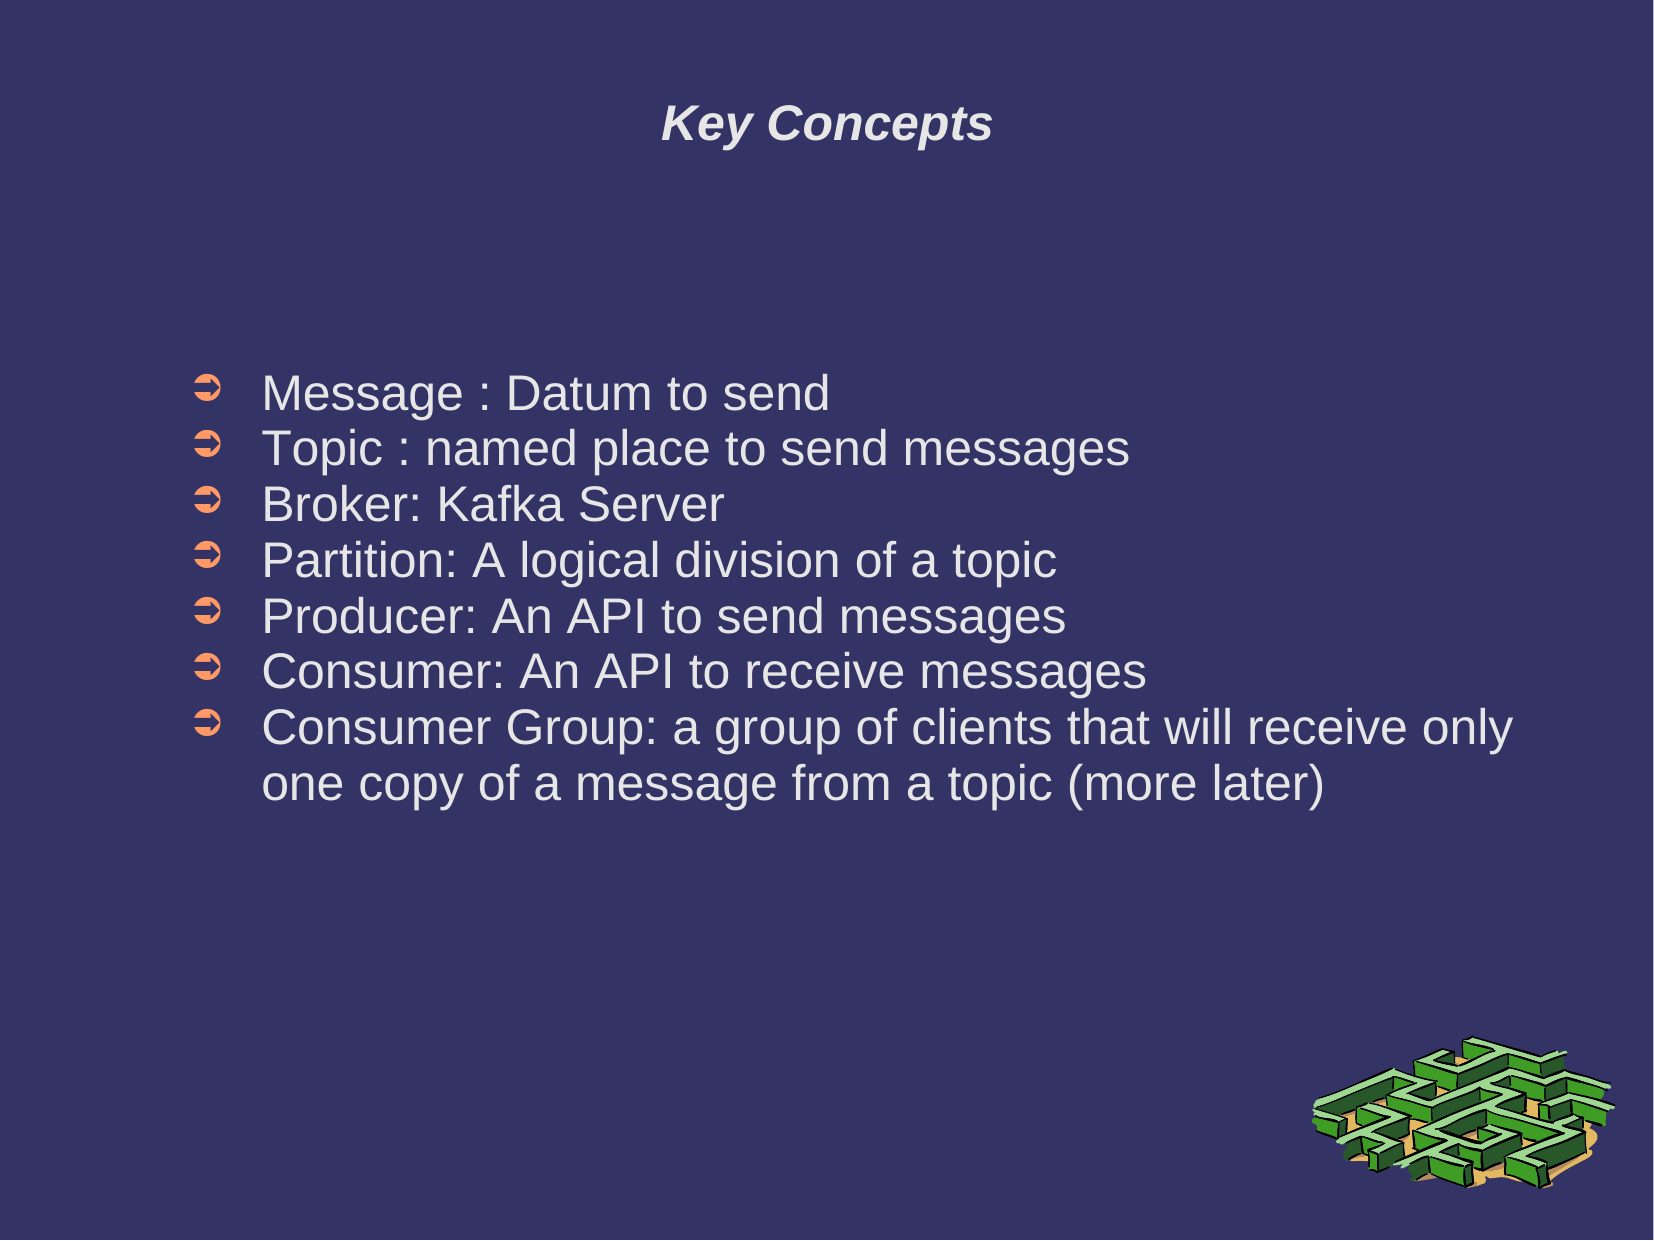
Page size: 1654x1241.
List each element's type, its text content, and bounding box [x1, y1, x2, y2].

title Key Concepts [121, 19, 1534, 227]
list Message : Datum to send Topic : named place to send messages Broker: Kafka Server Partition: A logical division of a topic Producer: An API to send messages Consumer: An API to receive messages Consumer Group: a group of clients that will receive only one copy of a message from a topic (more later) [178, 364, 1570, 1147]
